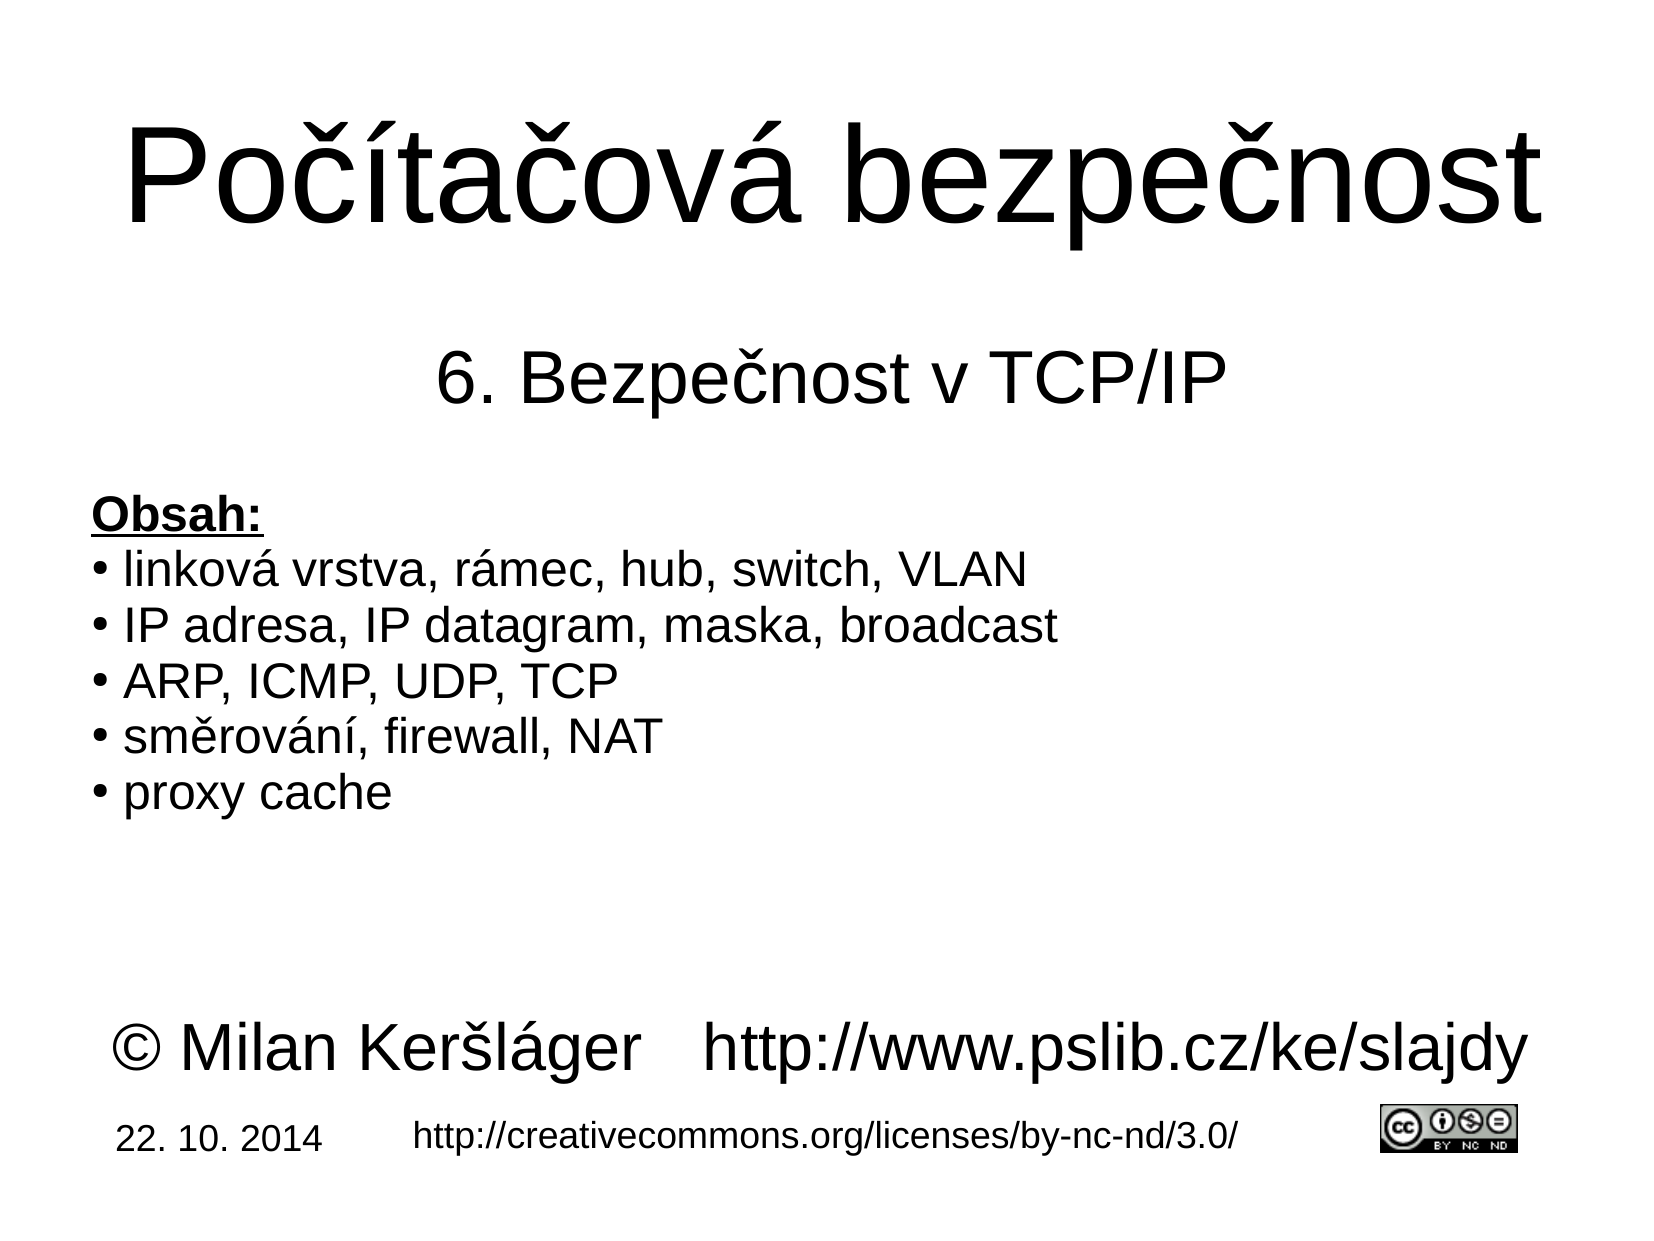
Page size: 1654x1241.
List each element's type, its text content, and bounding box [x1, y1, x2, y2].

text_box Obsah: linková vrstva, rámec, hub, switch, VLAN IP adresa, IP datagram, maska, broadcast ARP, ICMP, UDP, TCP směrování, firewall, NAT proxy cache [76, 478, 1583, 828]
picture [1380, 1104, 1518, 1153]
text_box http://creativecommons.org/licenses/by-nc-nd/3.0/ [339, 1107, 1313, 1165]
list © Milan Keršláger http://www.pslib.cz/ke/slajdy [76, 1009, 1565, 1087]
text_box 22. 10. 2014 [100, 1110, 355, 1168]
title Počítačová bezpečnost 6. Bezpečnost v TCP/IP [88, 56, 1577, 461]
